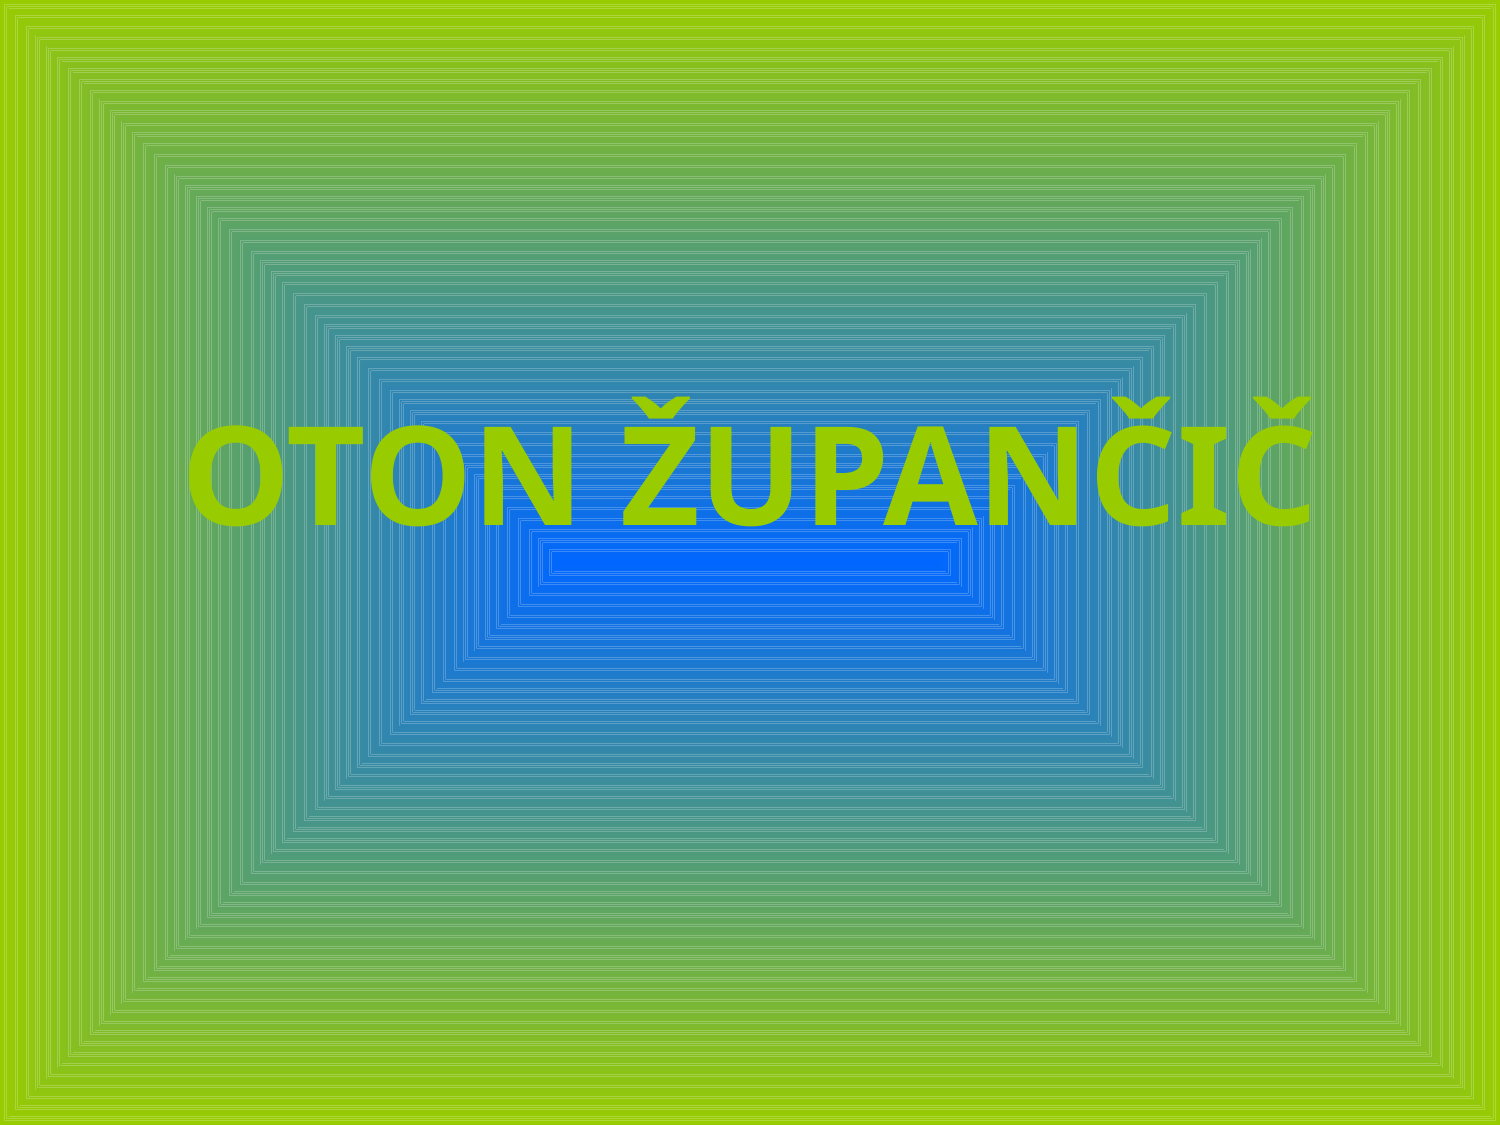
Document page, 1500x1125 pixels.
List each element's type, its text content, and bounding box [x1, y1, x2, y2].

title OTON ŽUPANČIČ [112, 349, 1388, 591]
